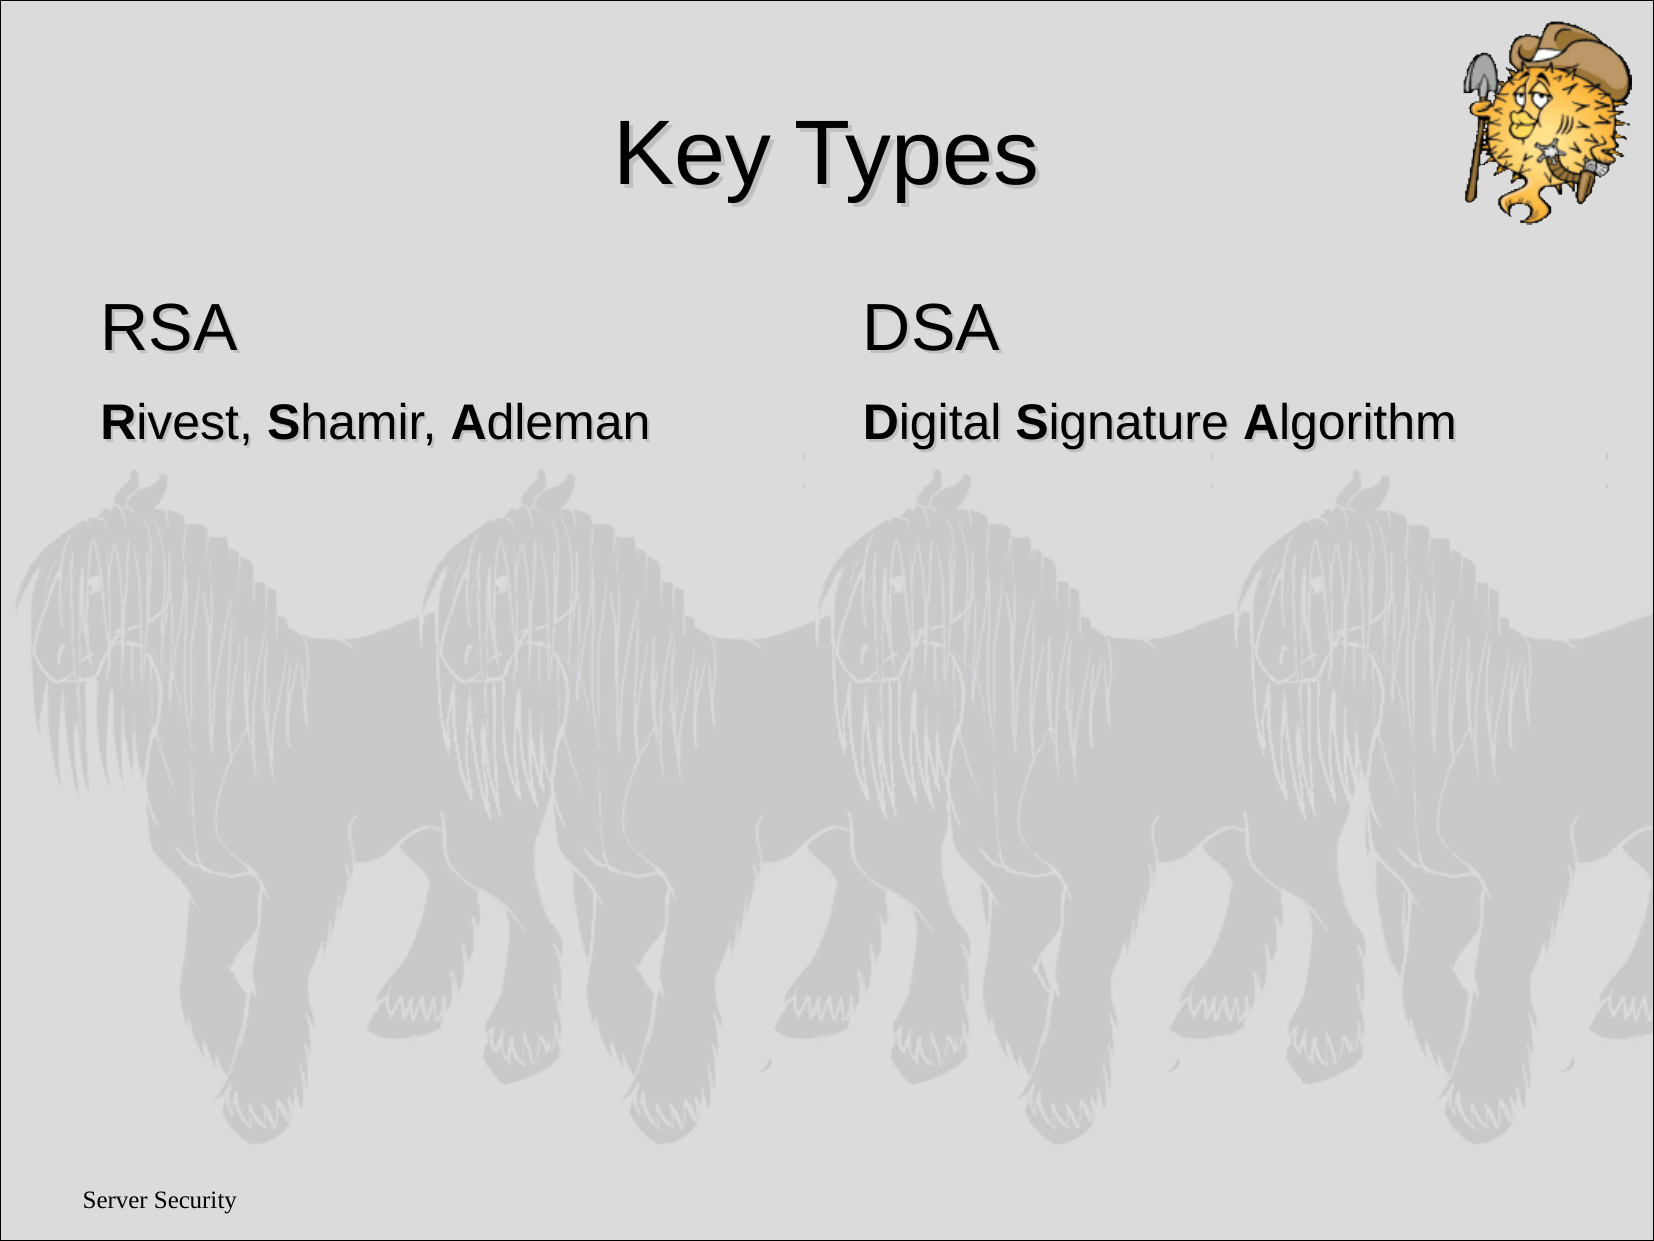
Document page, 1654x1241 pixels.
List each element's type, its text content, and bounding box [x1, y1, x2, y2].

list RSA Rivest, Shamir, Adleman [82, 290, 809, 1109]
picture [1462, 20, 1632, 225]
title Key Types [82, 49, 1571, 257]
list DSA Digital Signature Algorithm [845, 290, 1572, 1094]
